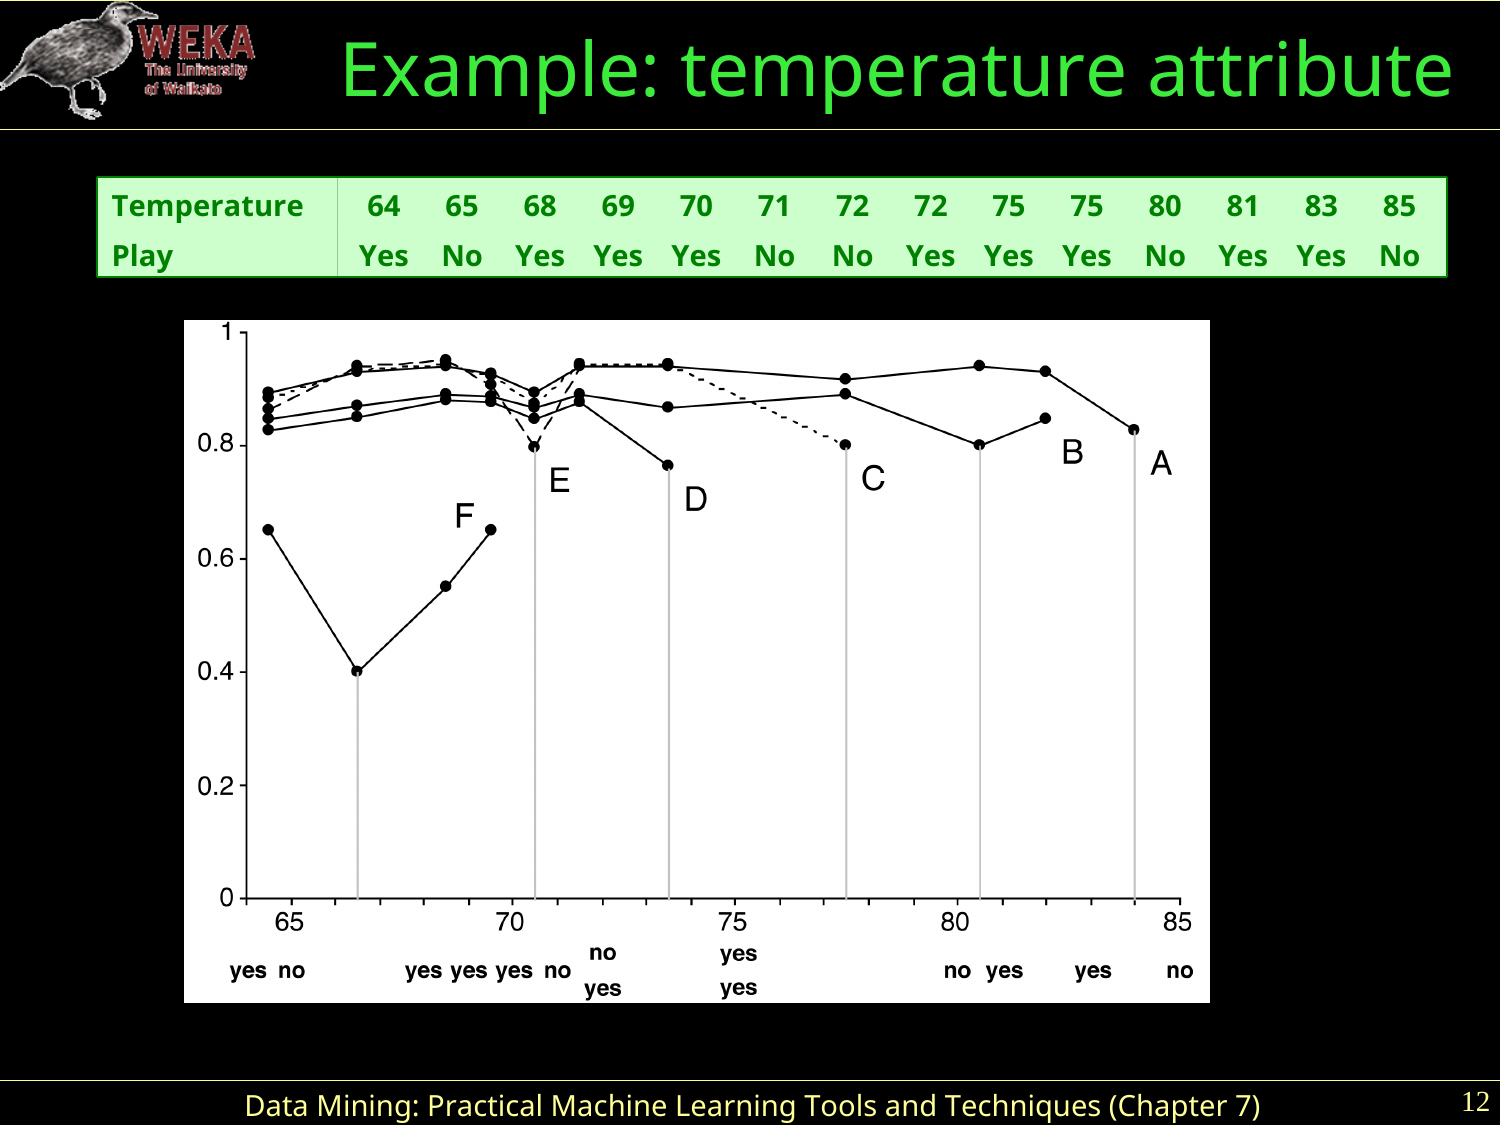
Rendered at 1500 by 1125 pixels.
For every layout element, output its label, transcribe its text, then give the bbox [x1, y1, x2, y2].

text_box Temperature [98, 178, 337, 228]
text_box Yes No Yes Yes Yes No No Yes Yes Yes No Yes Yes No [337, 228, 1446, 276]
text_box Play [98, 228, 337, 276]
title Example: temperature attribute [324, 0, 1500, 148]
picture [0, 1, 266, 129]
picture [184, 320, 1210, 1003]
text_box 64 65 68 69 70 71 72 72 75 75 80 81 83 85 [337, 178, 1446, 228]
